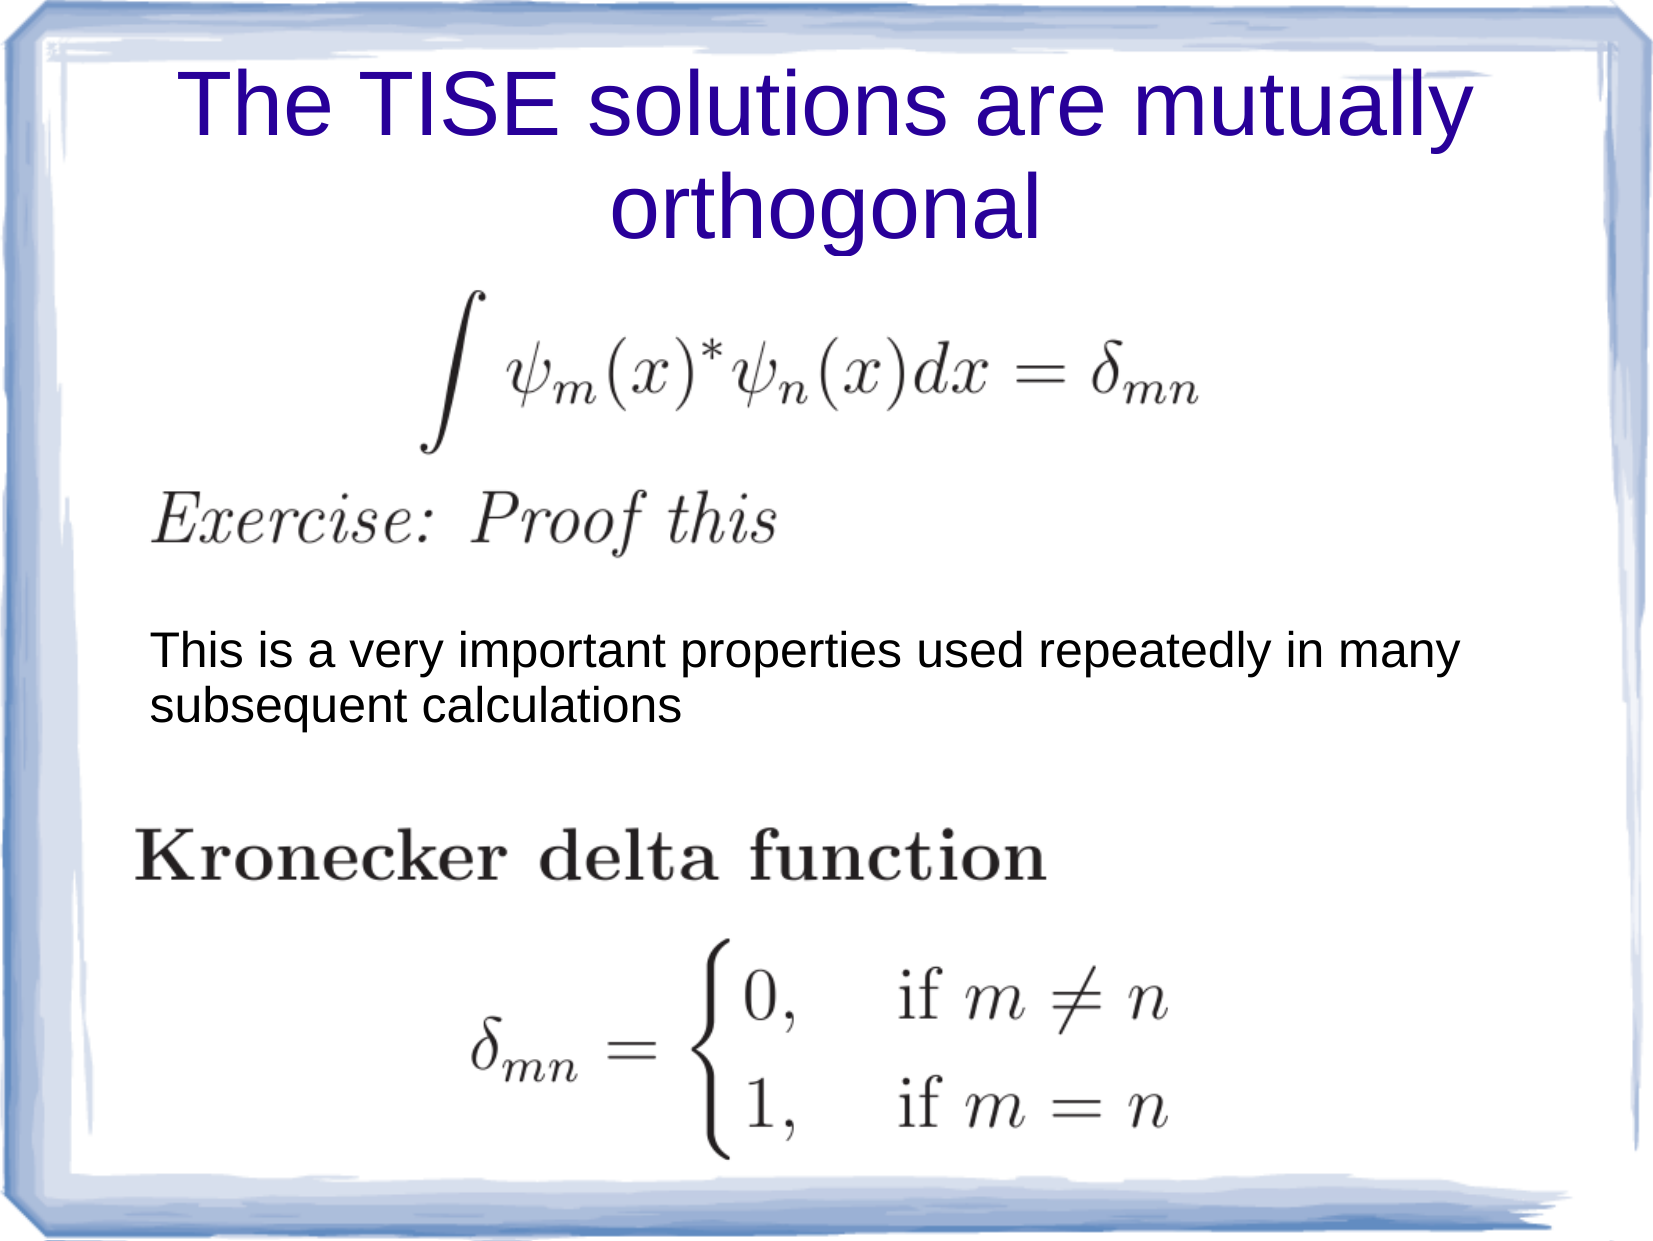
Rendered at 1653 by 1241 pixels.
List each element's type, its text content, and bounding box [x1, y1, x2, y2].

title The TISE solutions are mutually orthogonal [82, 47, 1571, 259]
picture [0, 0, 1653, 1241]
text_box This is a very important properties used repeatedly in many subsequent calculations [134, 615, 1605, 781]
